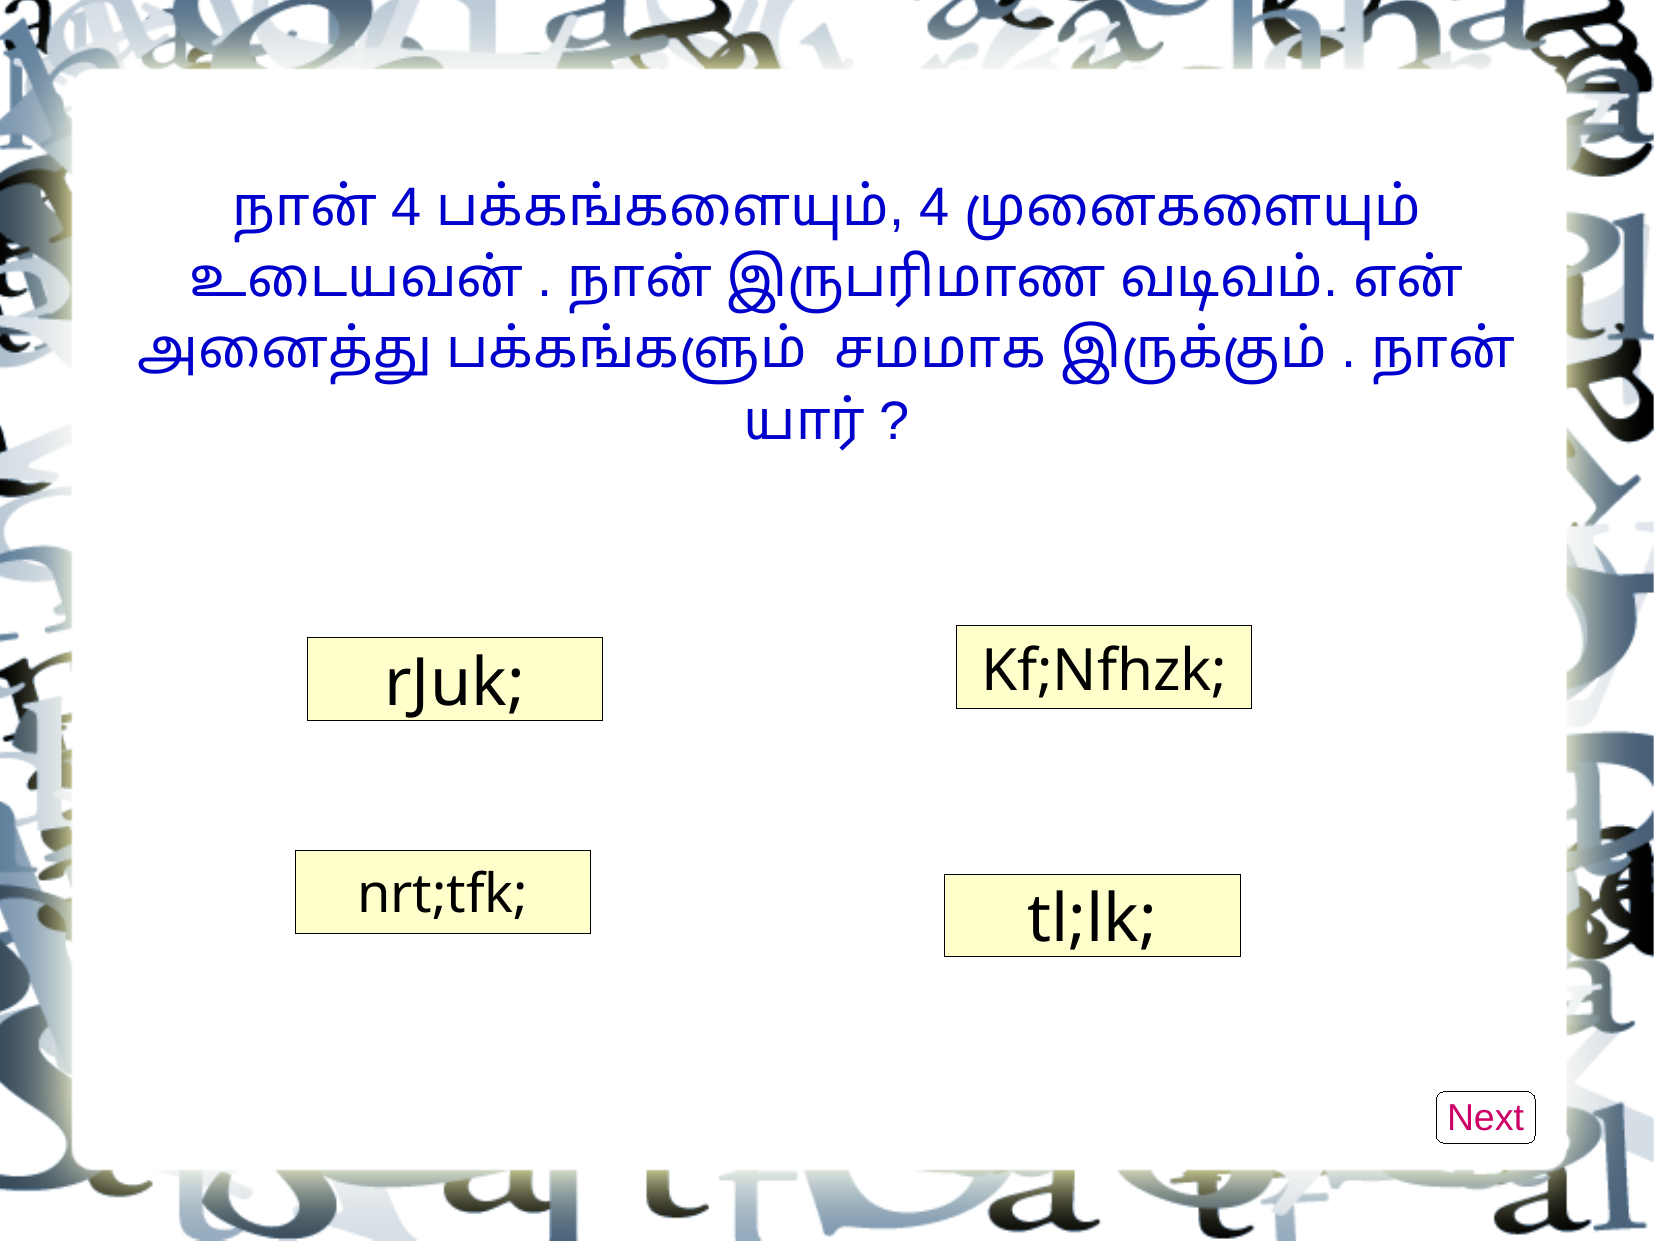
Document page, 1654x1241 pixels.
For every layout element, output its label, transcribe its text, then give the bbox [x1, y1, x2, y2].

text_box tl;lk; [944, 874, 1241, 957]
picture [0, 0, 1654, 1241]
text_box nrt;tfk; [295, 850, 591, 934]
title நான் 4 பக்கங்களையும், 4 முனைகளையும் உடையவன் . நான் இருபரிமாண வடிவம். என் அனைத்து பக்கங்களும் சமமாக இருக்கும் . நான் யார் ? [82, 219, 1571, 479]
text_box Kf;Nfhzk; [956, 625, 1252, 709]
text_box rJuk; [307, 637, 603, 721]
text_box Next [1436, 1091, 1536, 1144]
